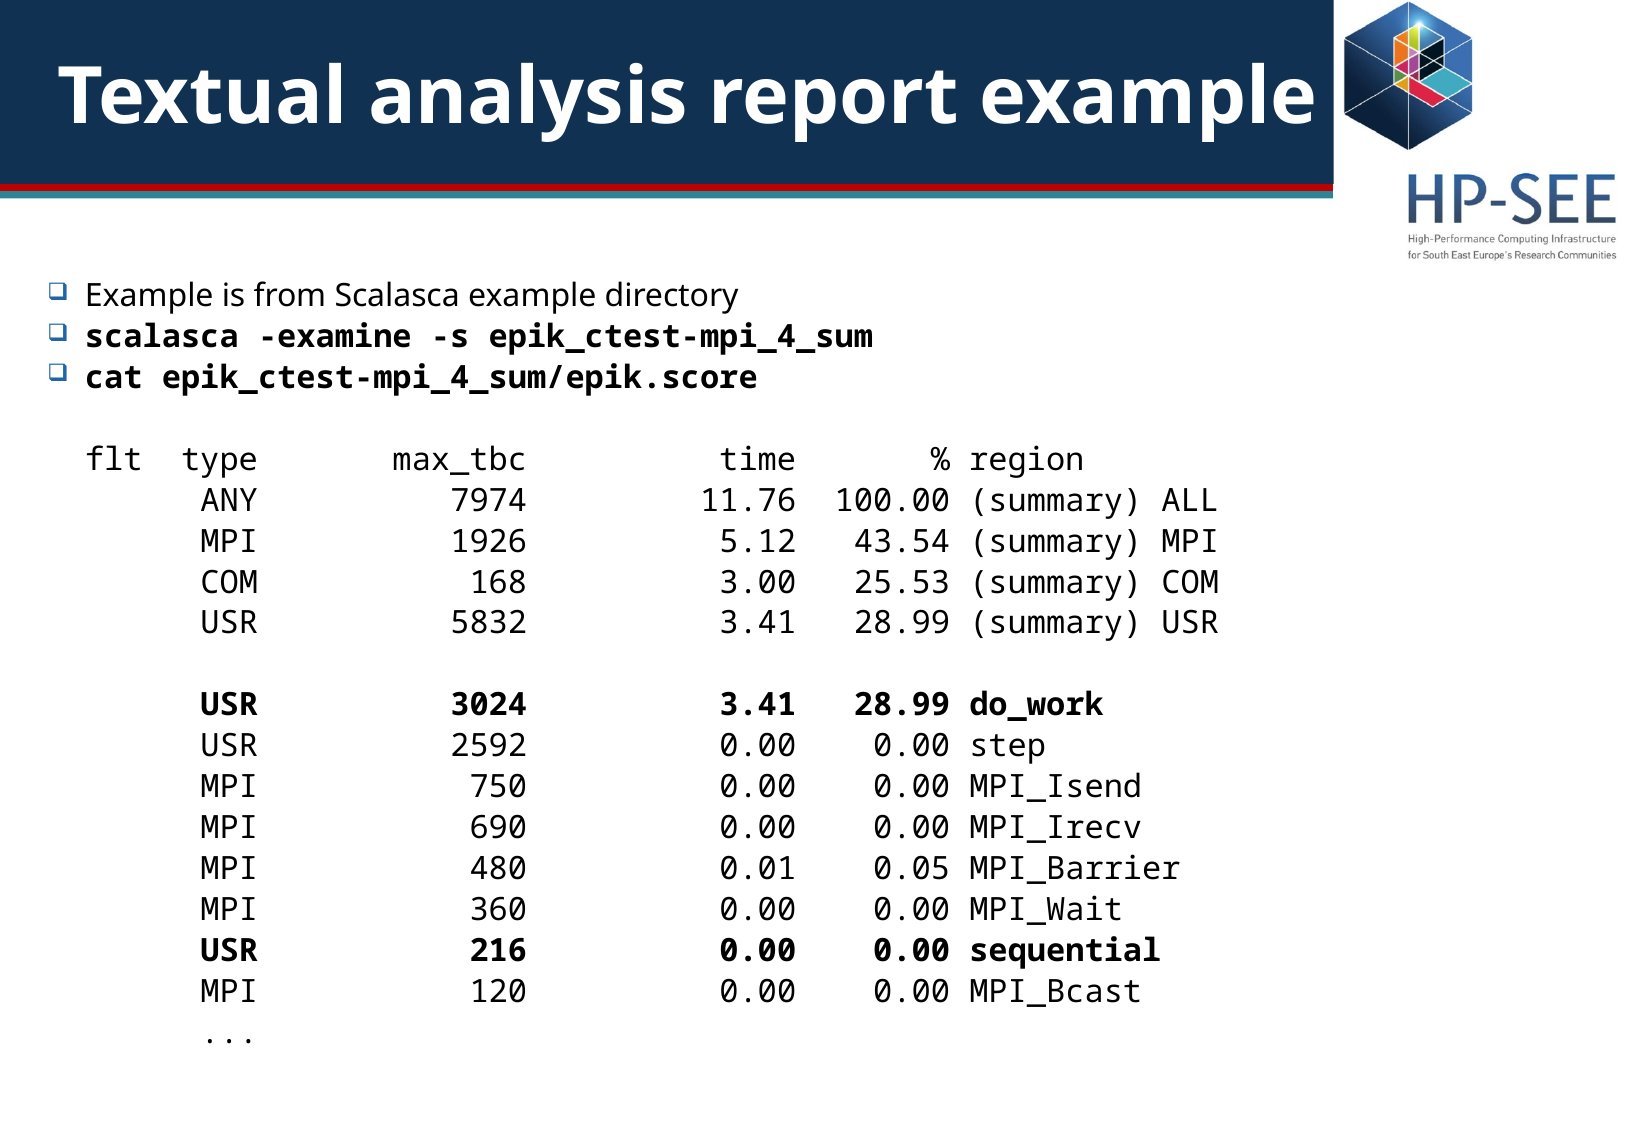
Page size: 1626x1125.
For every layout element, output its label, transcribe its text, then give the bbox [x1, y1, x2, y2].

title Textual analysis report example [0, 0, 1334, 184]
picture [1333, 0, 1625, 263]
list Example is from Scalasca example directory scalasca -examine -s epik_ctest-mpi_4_sum cat epik_ctest-mpi_4_sum/epik.score flt type max_tbc time % region ANY 7974 11.76 100.00 (summary) ALL MPI 1926 5.12 43.54 (summary) MPI COM 168 3.00 25.53 (summary) COM USR 5832 3.41 28.99 (summary) USR USR 3024 3.41 28.99 do_work USR 2592 0.00 0.00 step MPI 750 0.00 0.00 MPI_Isend MPI 690 0.00 0.00 MPI_Irecv MPI 480 0.01 0.05 MPI_Barrier MPI 360 0.00 0.00 MPI_Wait USR 216 0.00 0.00 sequential MPI 120 0.00 0.00 MPI_Bcast ... [31, 271, 1593, 1079]
